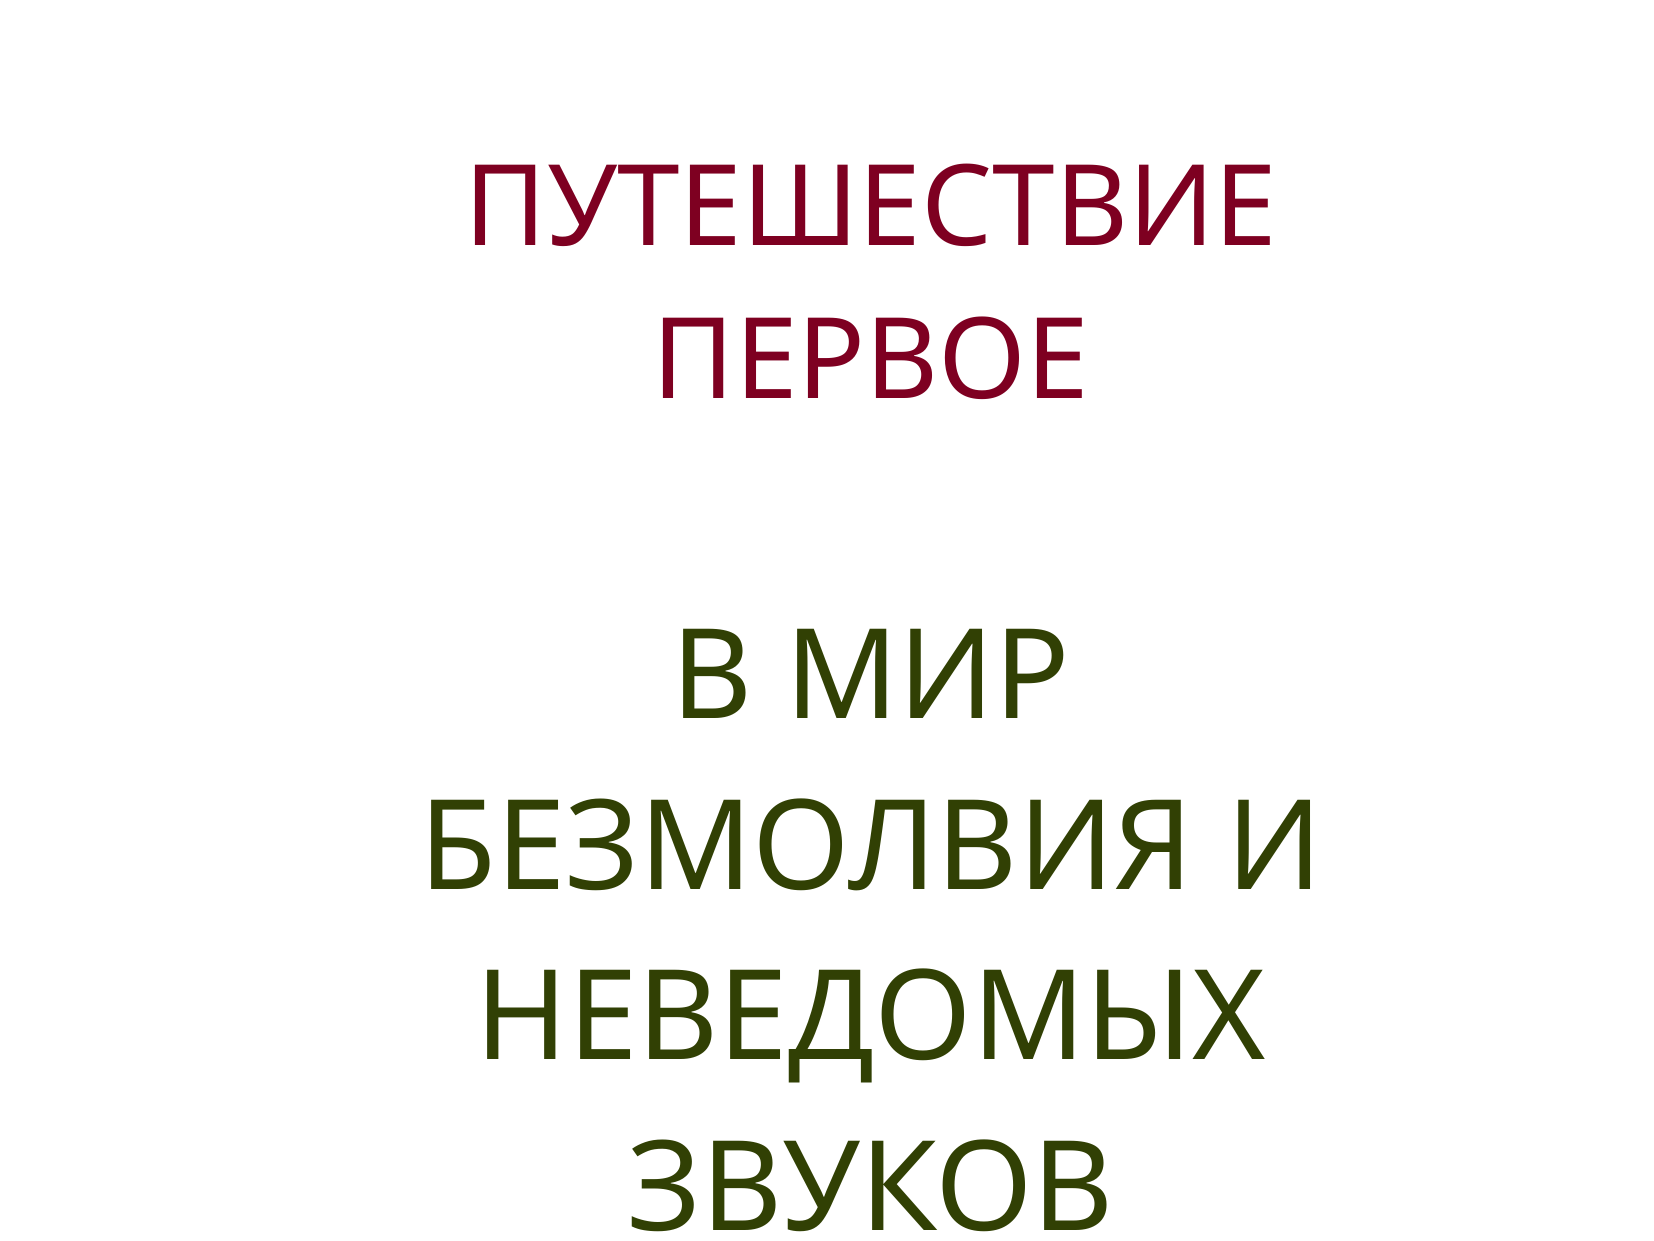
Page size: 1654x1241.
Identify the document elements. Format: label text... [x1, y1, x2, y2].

text_box ПУТЕШЕСТВИЕ ПЕРВОЕ В МИР БЕЗМОЛВИЯ И НЕВЕДОМЫХ ЗВУКОВ [265, 118, 1477, 1215]
